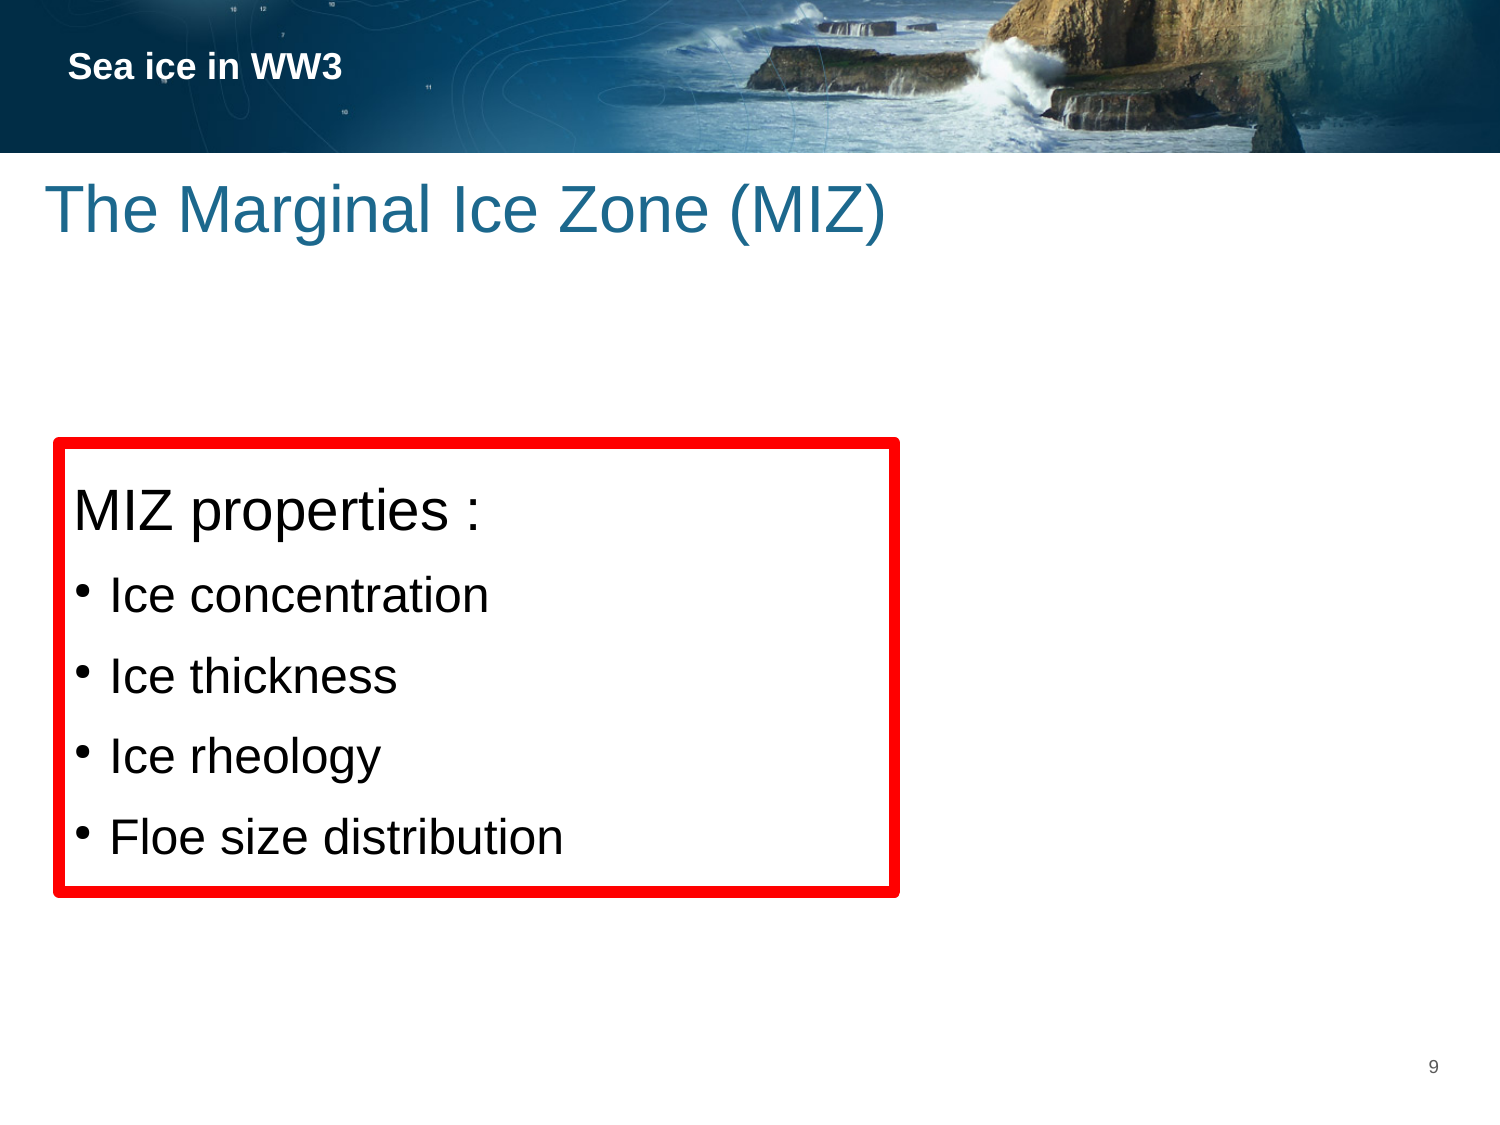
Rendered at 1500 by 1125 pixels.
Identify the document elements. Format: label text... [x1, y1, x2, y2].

title Sea ice in WW3 [52, 29, 621, 100]
text_box MIZ properties : Ice concentration Ice thickness Ice rheology Floe size distribution [59, 461, 934, 1004]
title The Marginal Ice Zone (MIZ) [29, 118, 1214, 294]
picture [0, 0, 1500, 153]
